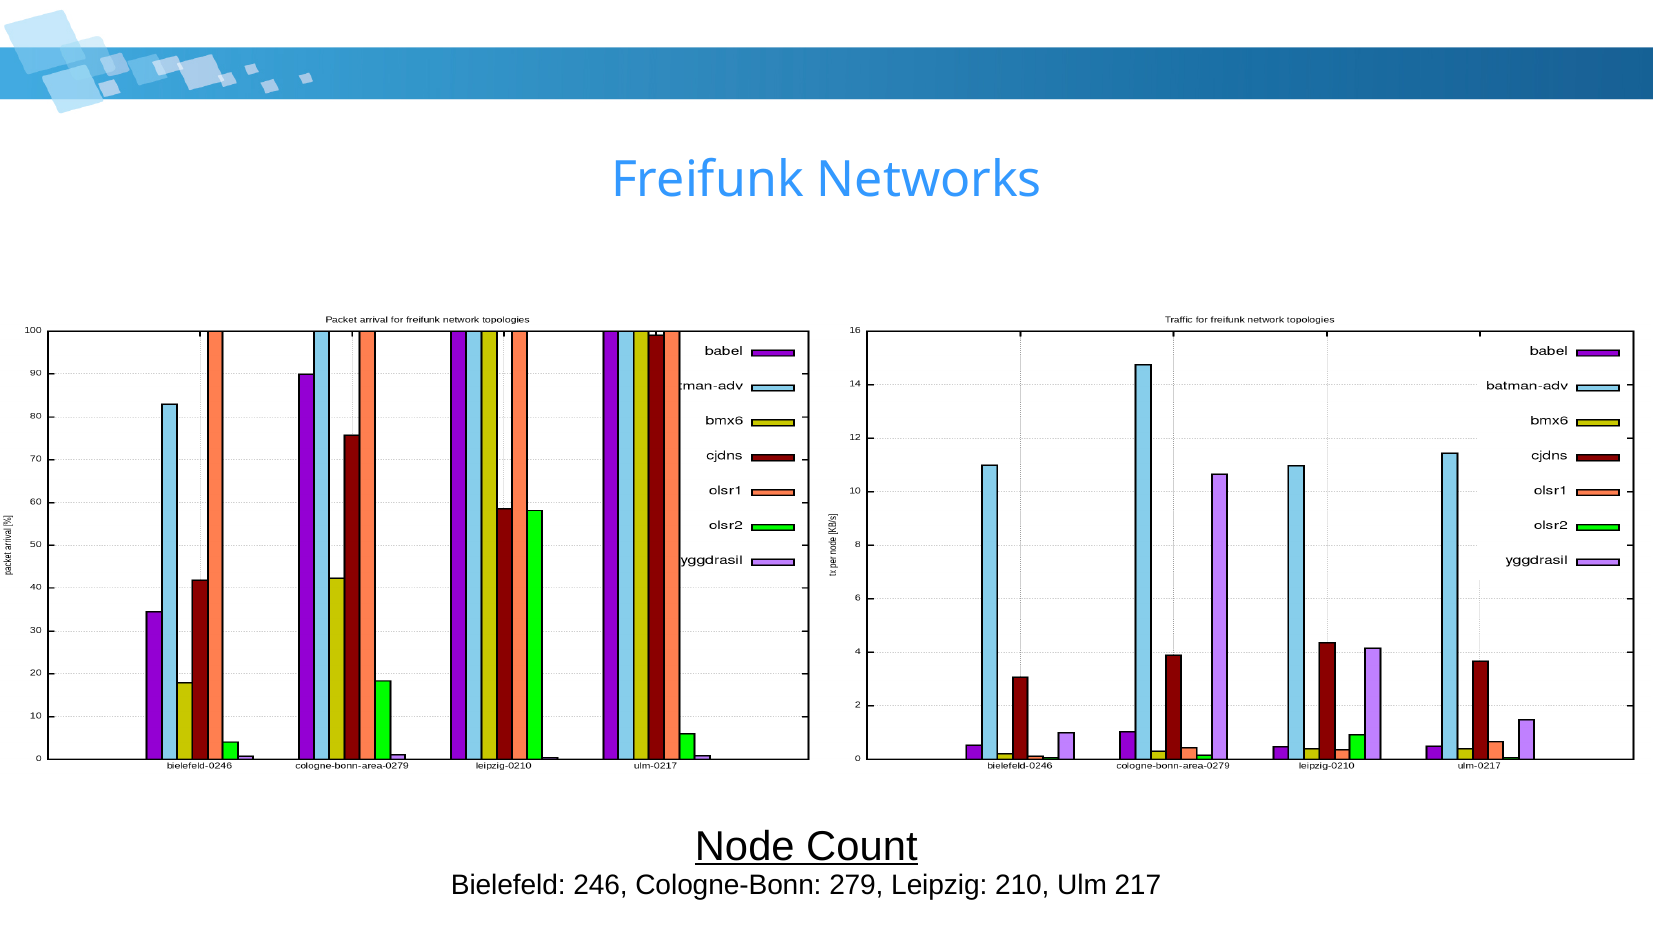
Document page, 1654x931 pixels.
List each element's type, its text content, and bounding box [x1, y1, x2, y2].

title Freifunk Networks [82, 99, 1571, 255]
picture [0, 0, 1653, 929]
text_box Node Count Bielefeld: 246, Cologne-Bonn: 279, Leipzig: 210, Ulm 217 [300, 815, 1313, 909]
